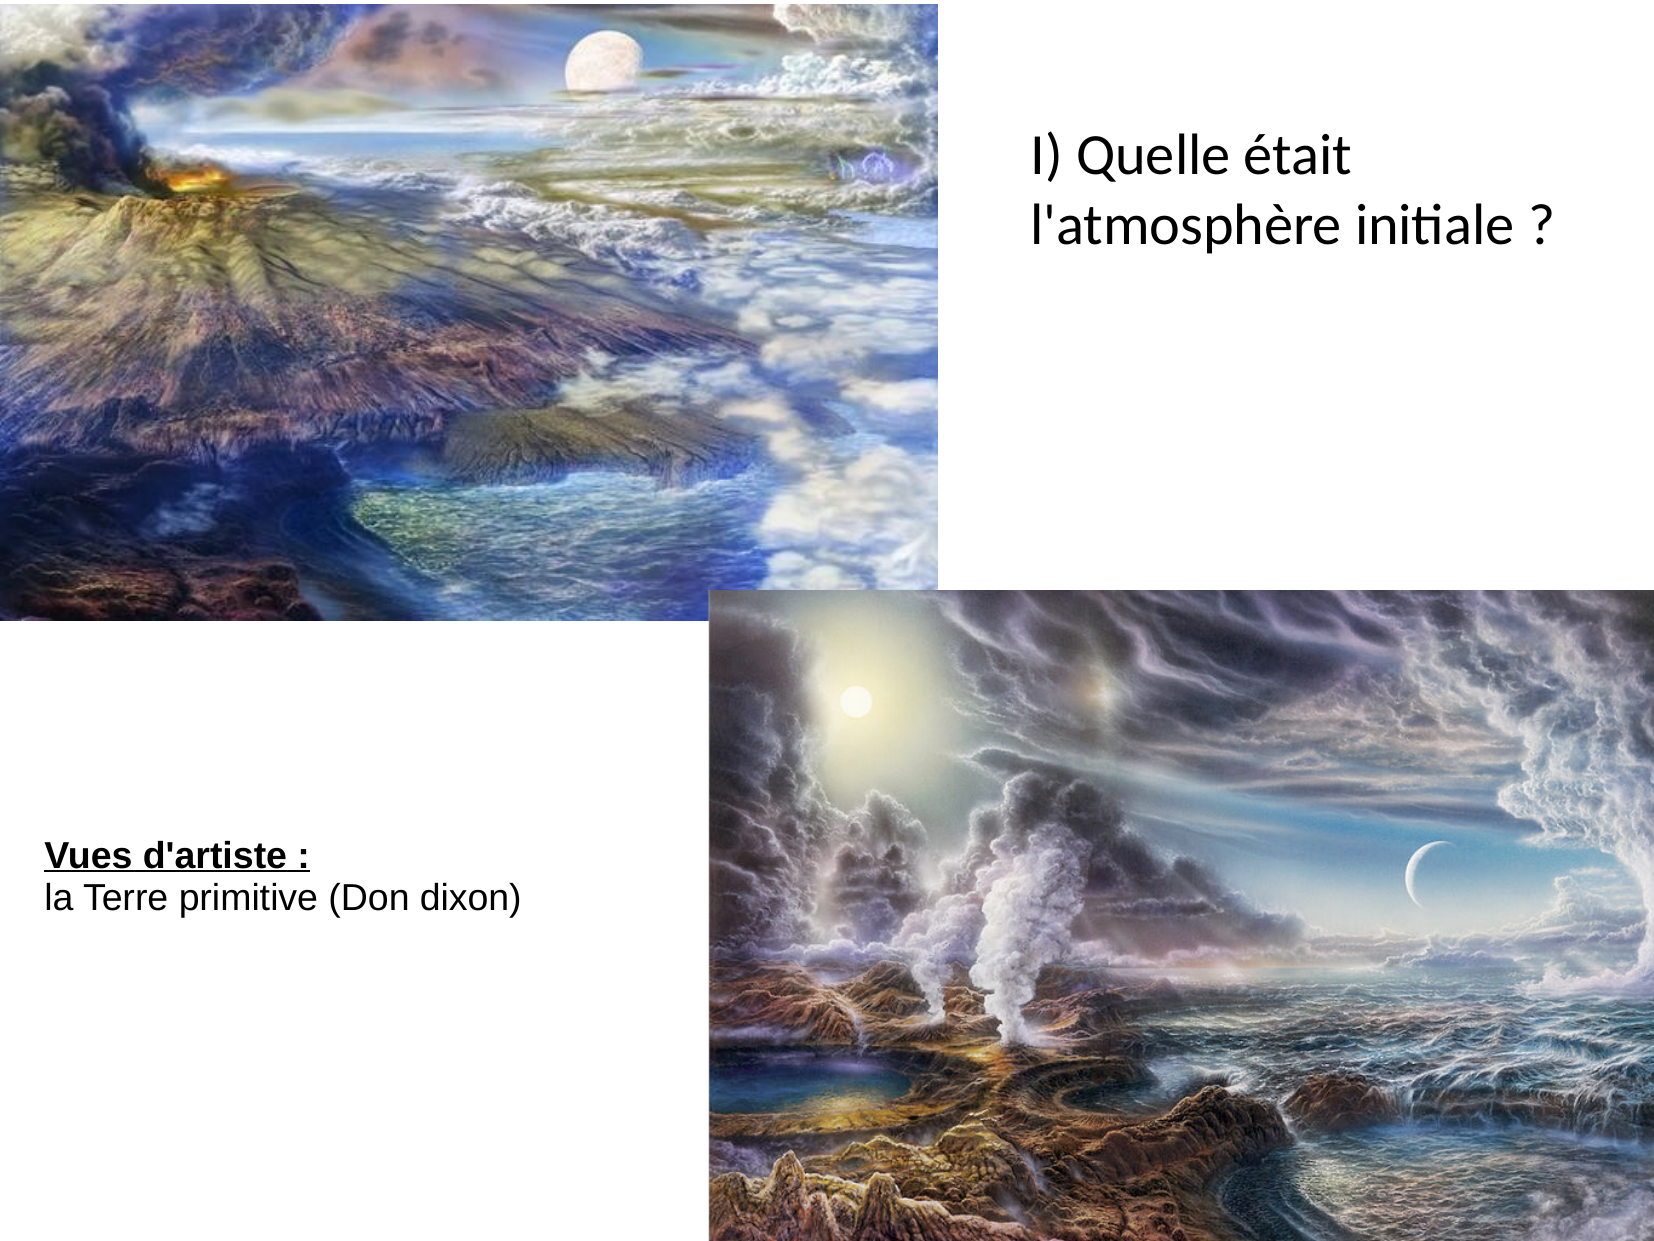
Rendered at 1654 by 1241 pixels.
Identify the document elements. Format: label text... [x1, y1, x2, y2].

text_box I) Quelle était l'atmosphère initiale ? [1015, 108, 1654, 264]
picture [0, 4, 1654, 1241]
text_box Vues d'artiste : la Terre primitive (Don dixon) [29, 826, 650, 927]
